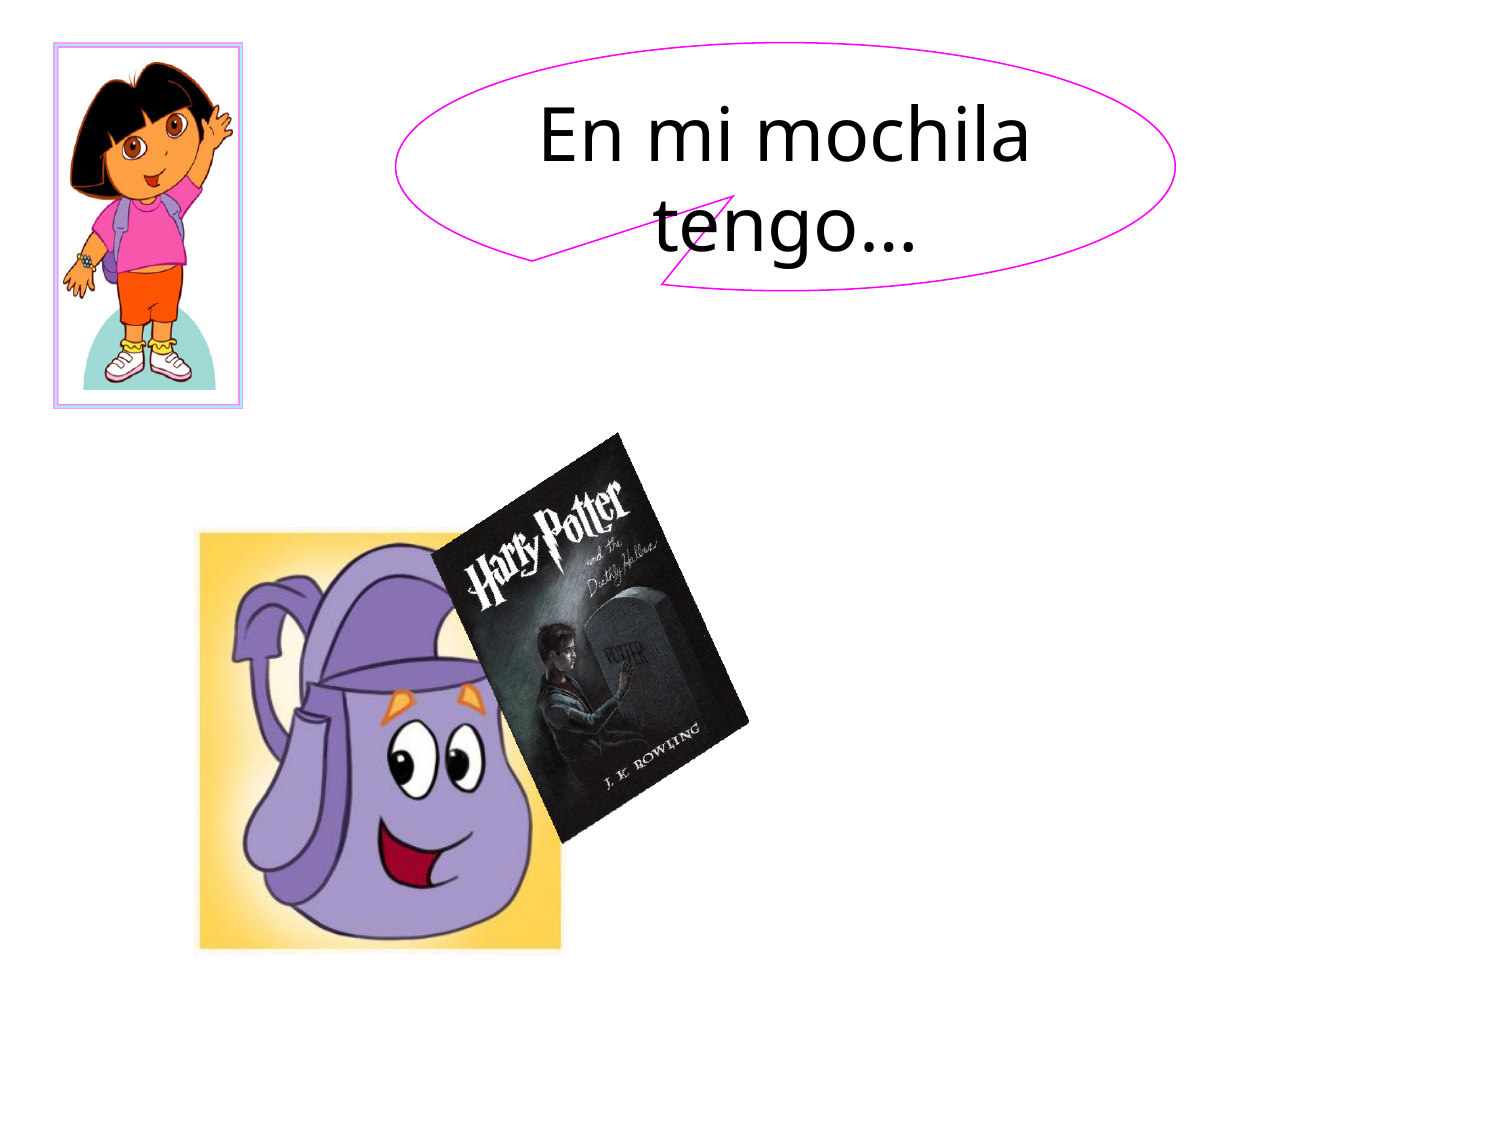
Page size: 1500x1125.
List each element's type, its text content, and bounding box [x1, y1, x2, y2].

text_box En mi mochila tengo… [395, 42, 1176, 291]
picture [53, 42, 243, 409]
picture [194, 432, 749, 955]
